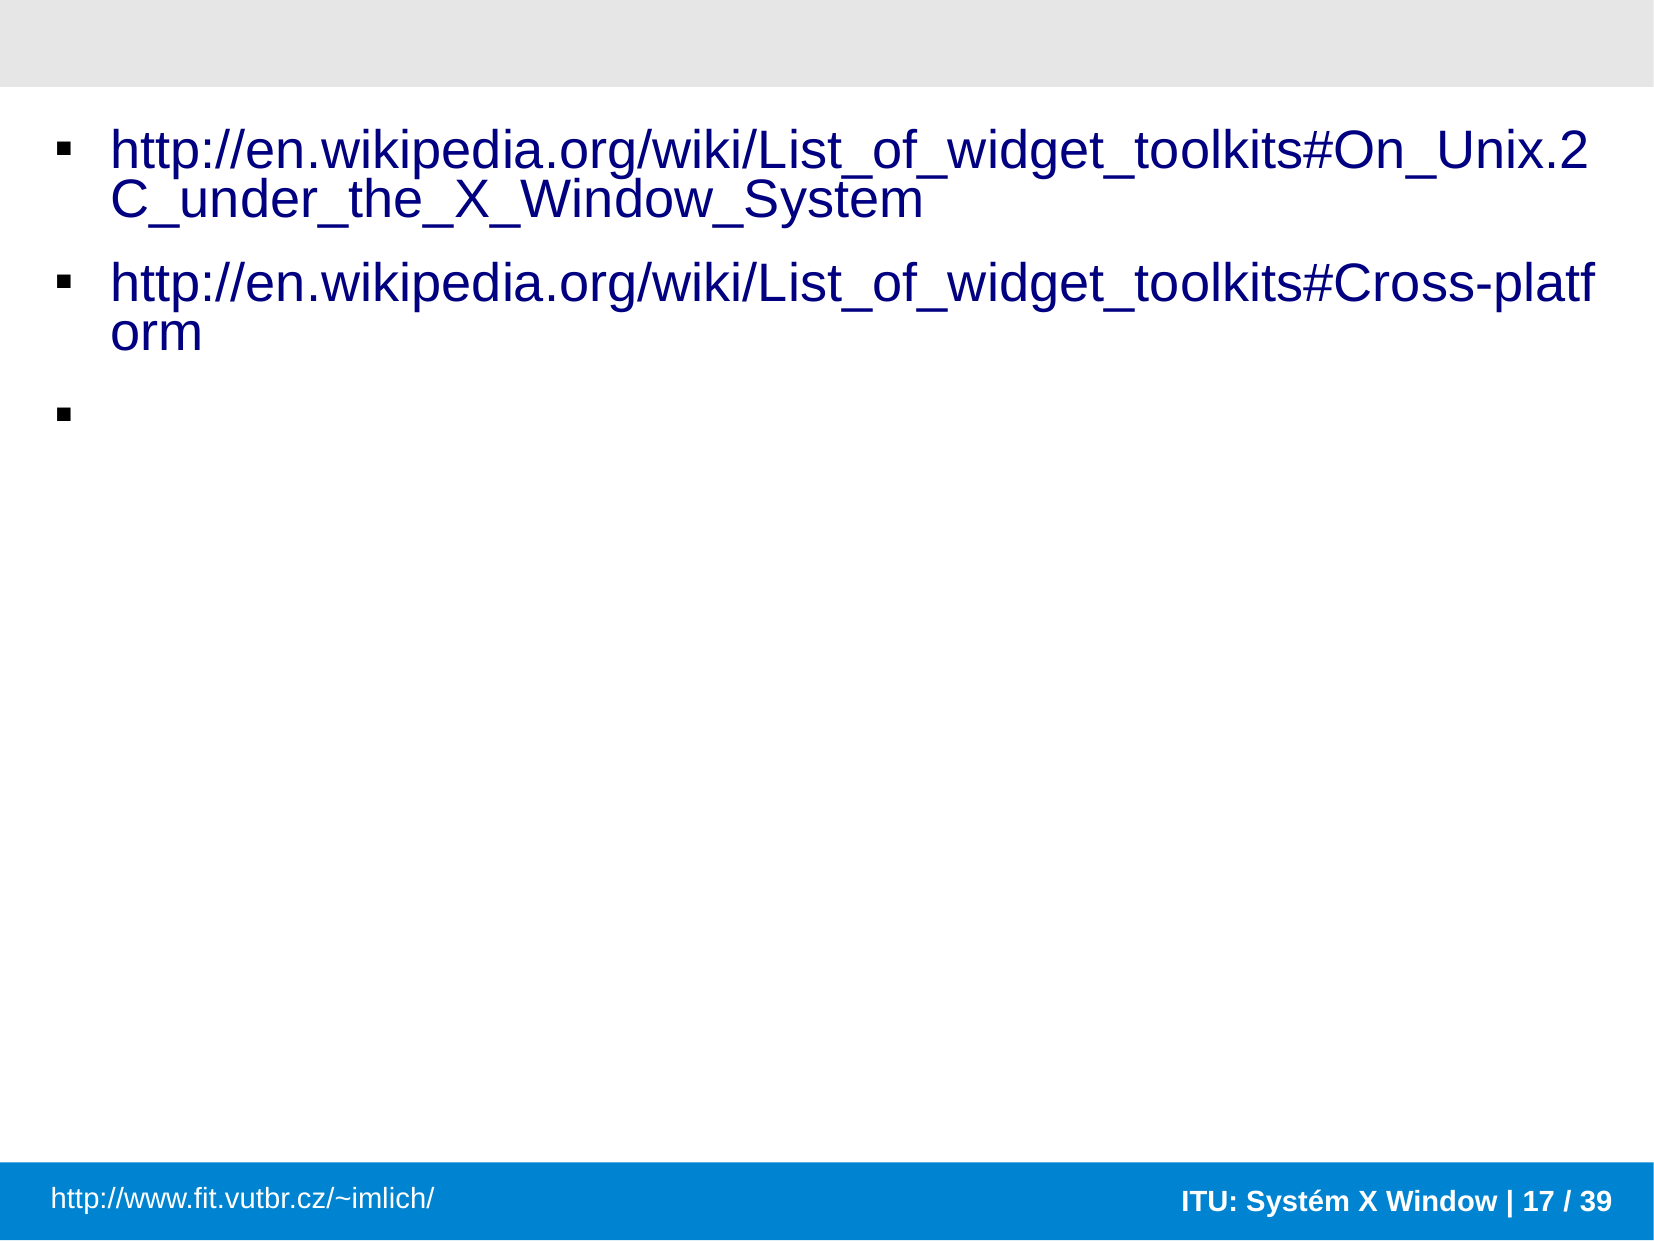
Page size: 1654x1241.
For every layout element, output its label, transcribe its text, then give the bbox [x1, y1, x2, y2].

list http://en.wikipedia.org/wiki/List_of_widget_toolkits#On_Unix.2C_under_the_X_Window_System http://en.wikipedia.org/wiki/List_of_widget_toolkits#Cross-platform [39, 119, 1615, 938]
